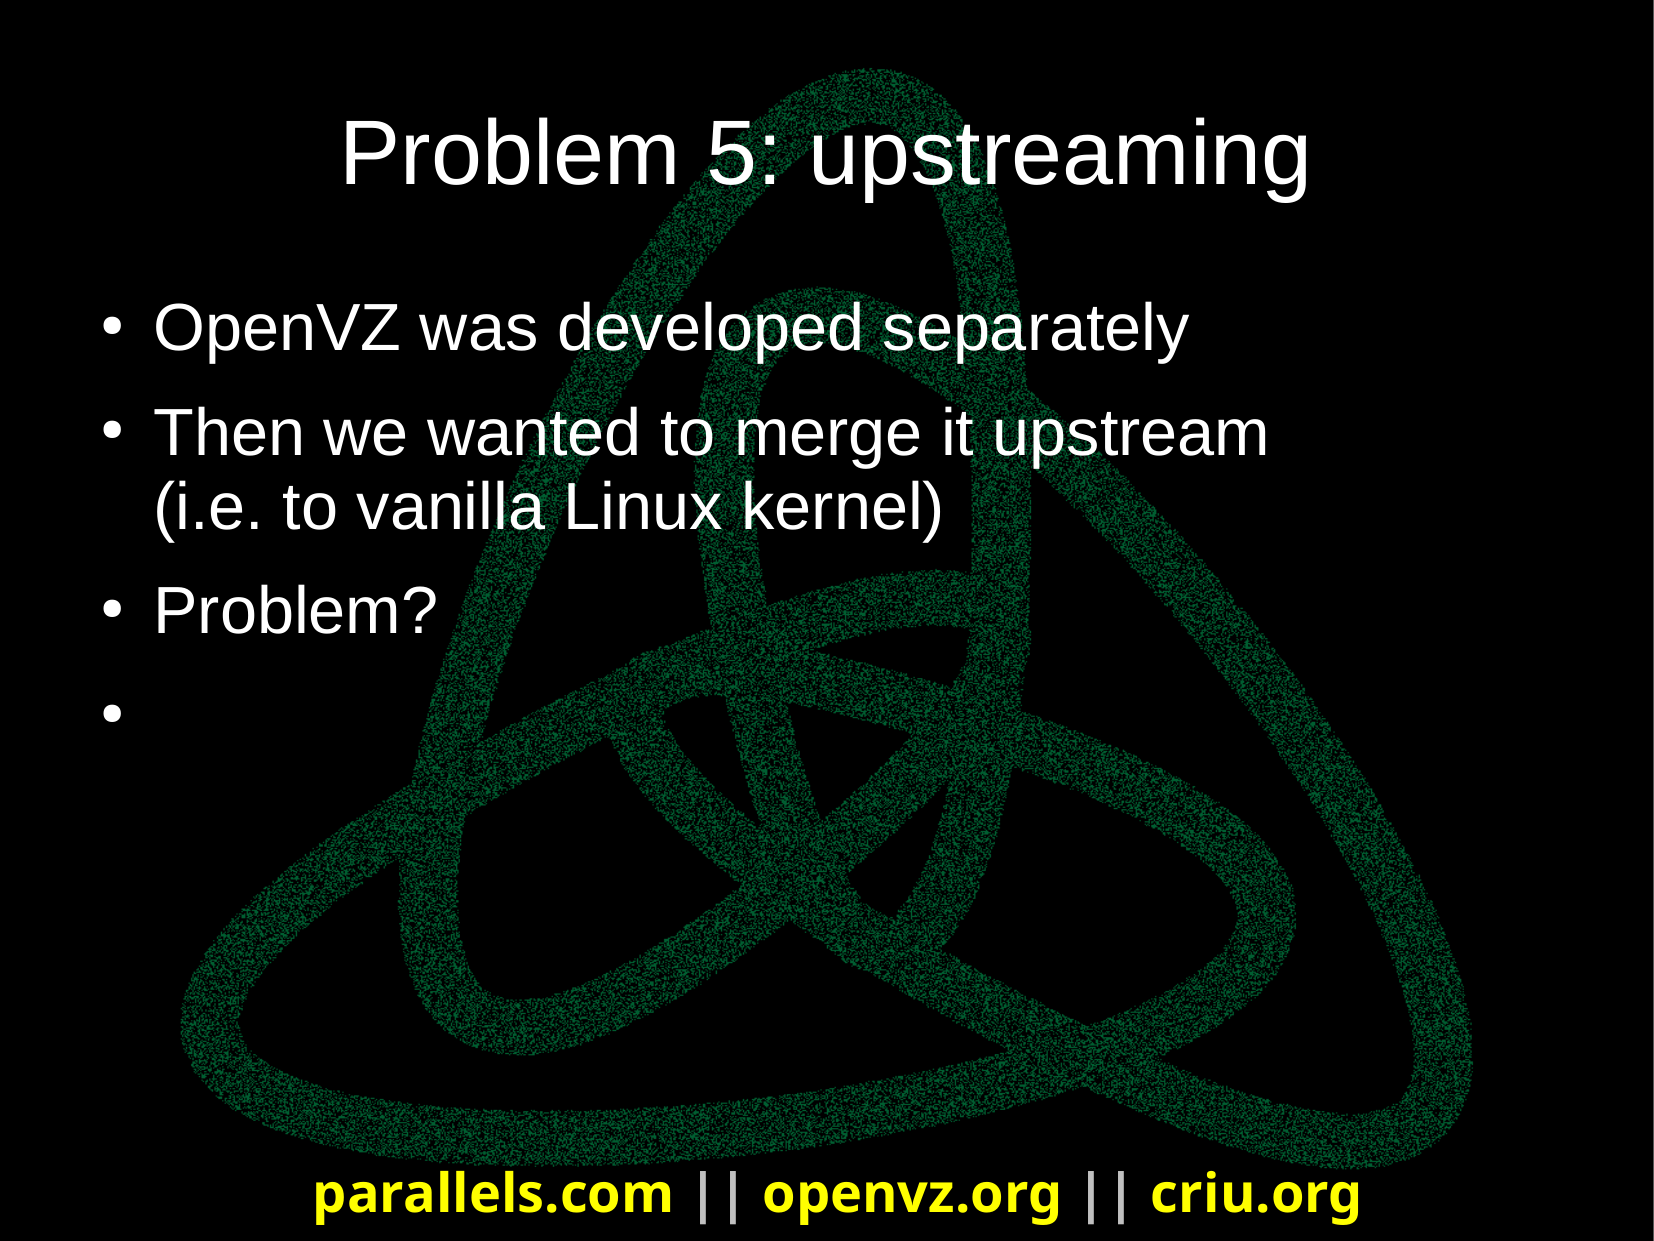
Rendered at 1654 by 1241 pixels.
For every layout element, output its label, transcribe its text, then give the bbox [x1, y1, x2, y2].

title Problem 5: upstreaming [82, 49, 1571, 257]
picture [0, 0, 1654, 1241]
list OpenVZ was developed separately Then we wanted to merge it upstream (i.e. to vanilla Linux kernel) Problem? [82, 290, 1538, 1010]
